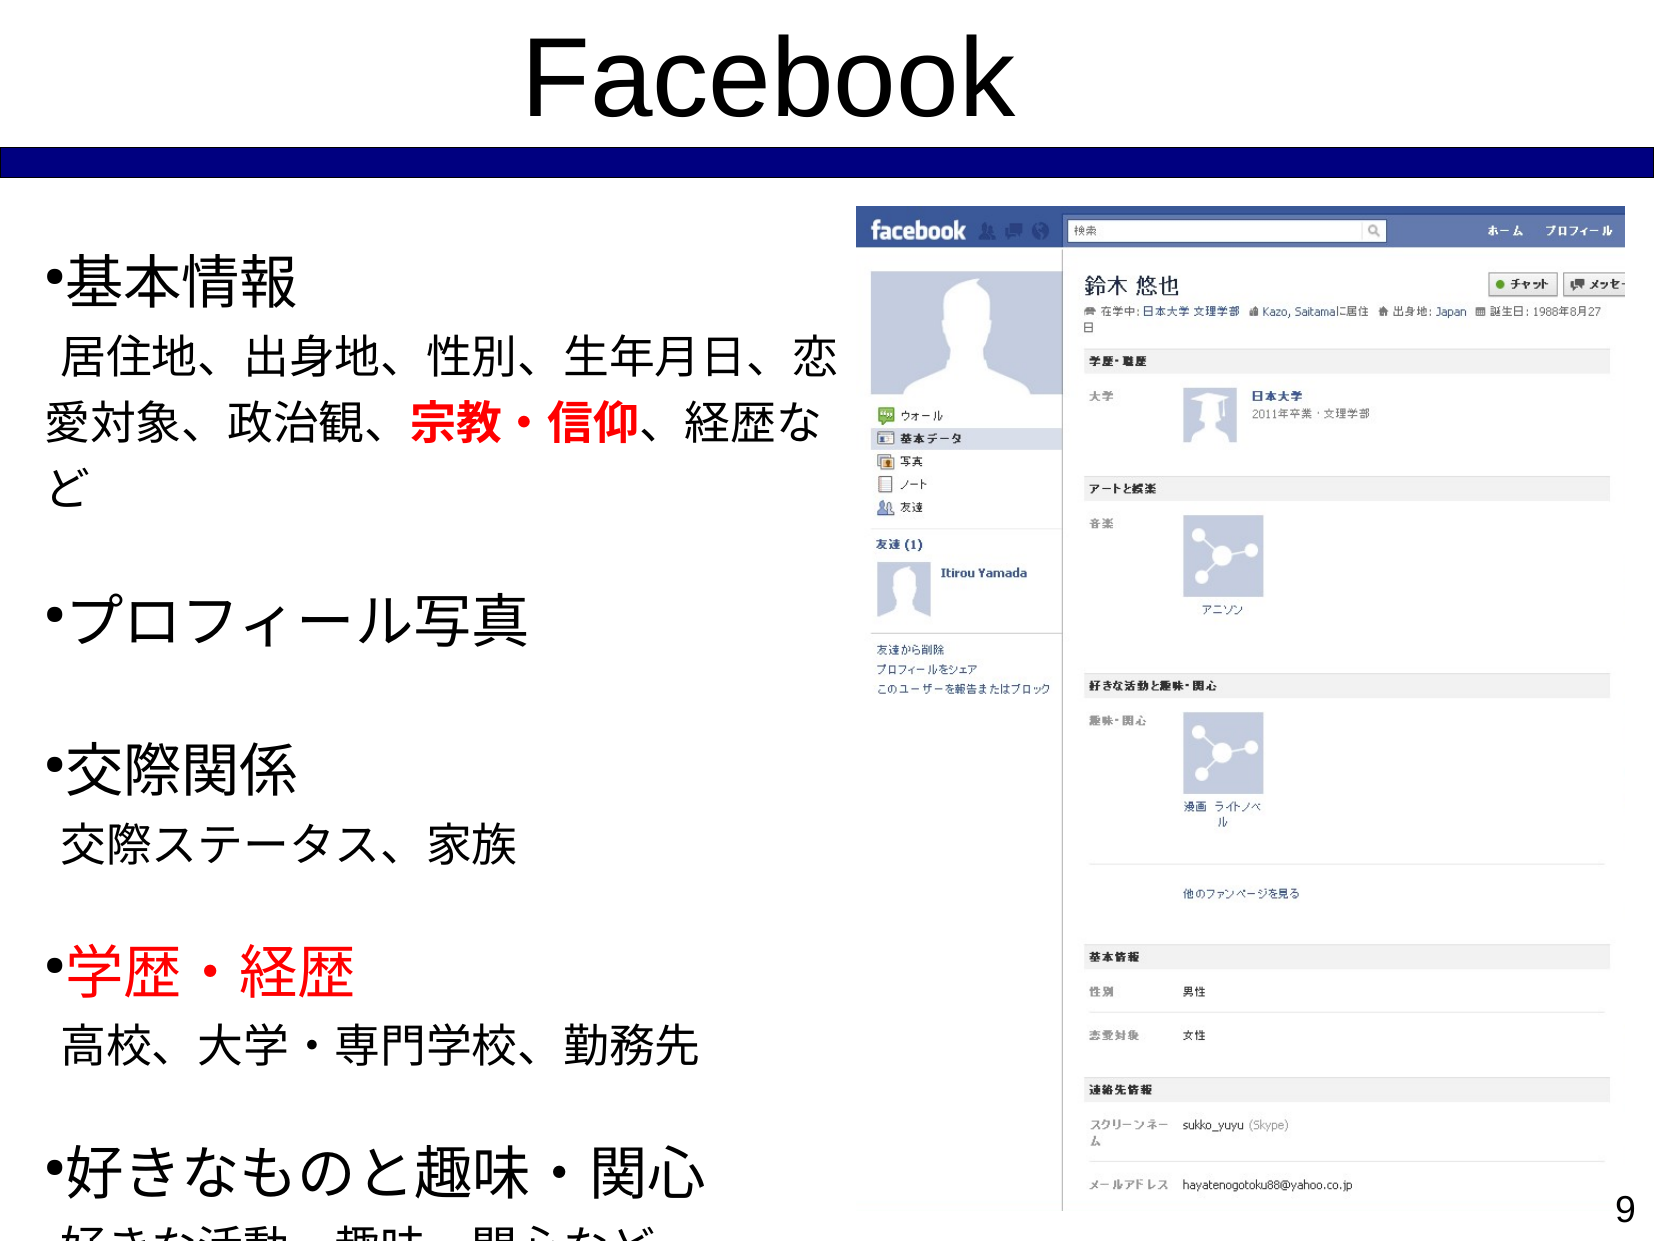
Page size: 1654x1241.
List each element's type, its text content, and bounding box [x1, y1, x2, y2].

text_box [0, 147, 1654, 178]
text_box 9 [1600, 1181, 1651, 1239]
text_box Facebook [506, 7, 1063, 147]
picture [856, 206, 1625, 1211]
text_box 基本情報 居住地、出身地、性別、生年月日、恋愛対象、政治観、宗教・信仰、経歴など プロフィール写真 交際関係 交際ステータス、家族 学歴・経歴 高校、大学・専門学校、勤務先 好きなものと趣味・関心 好きな活動、趣味・関心など 連絡先情報 メール、携帯電話、その他の電話、住所、ホームページURL [29, 228, 856, 1177]
